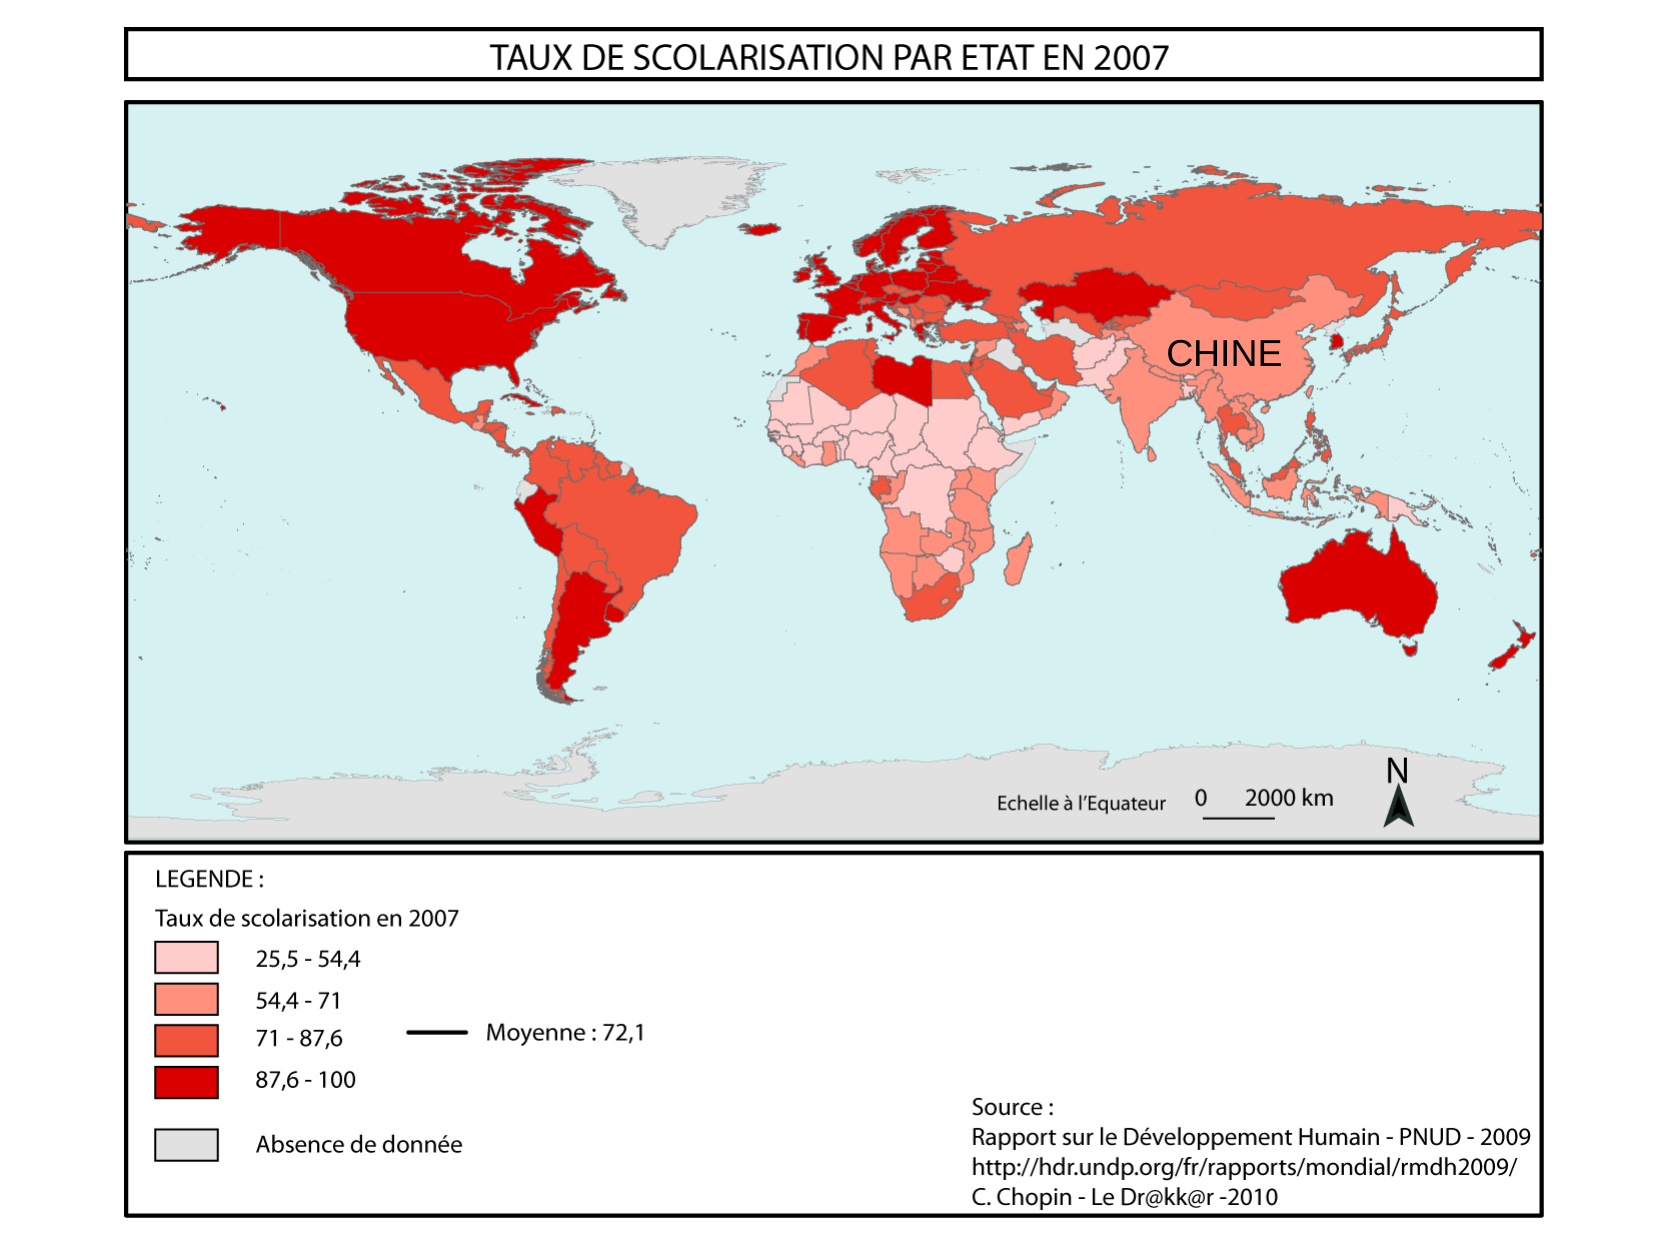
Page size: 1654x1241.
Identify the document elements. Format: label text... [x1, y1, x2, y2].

text_box CHINE [1151, 324, 1388, 382]
picture [124, 27, 1544, 1218]
